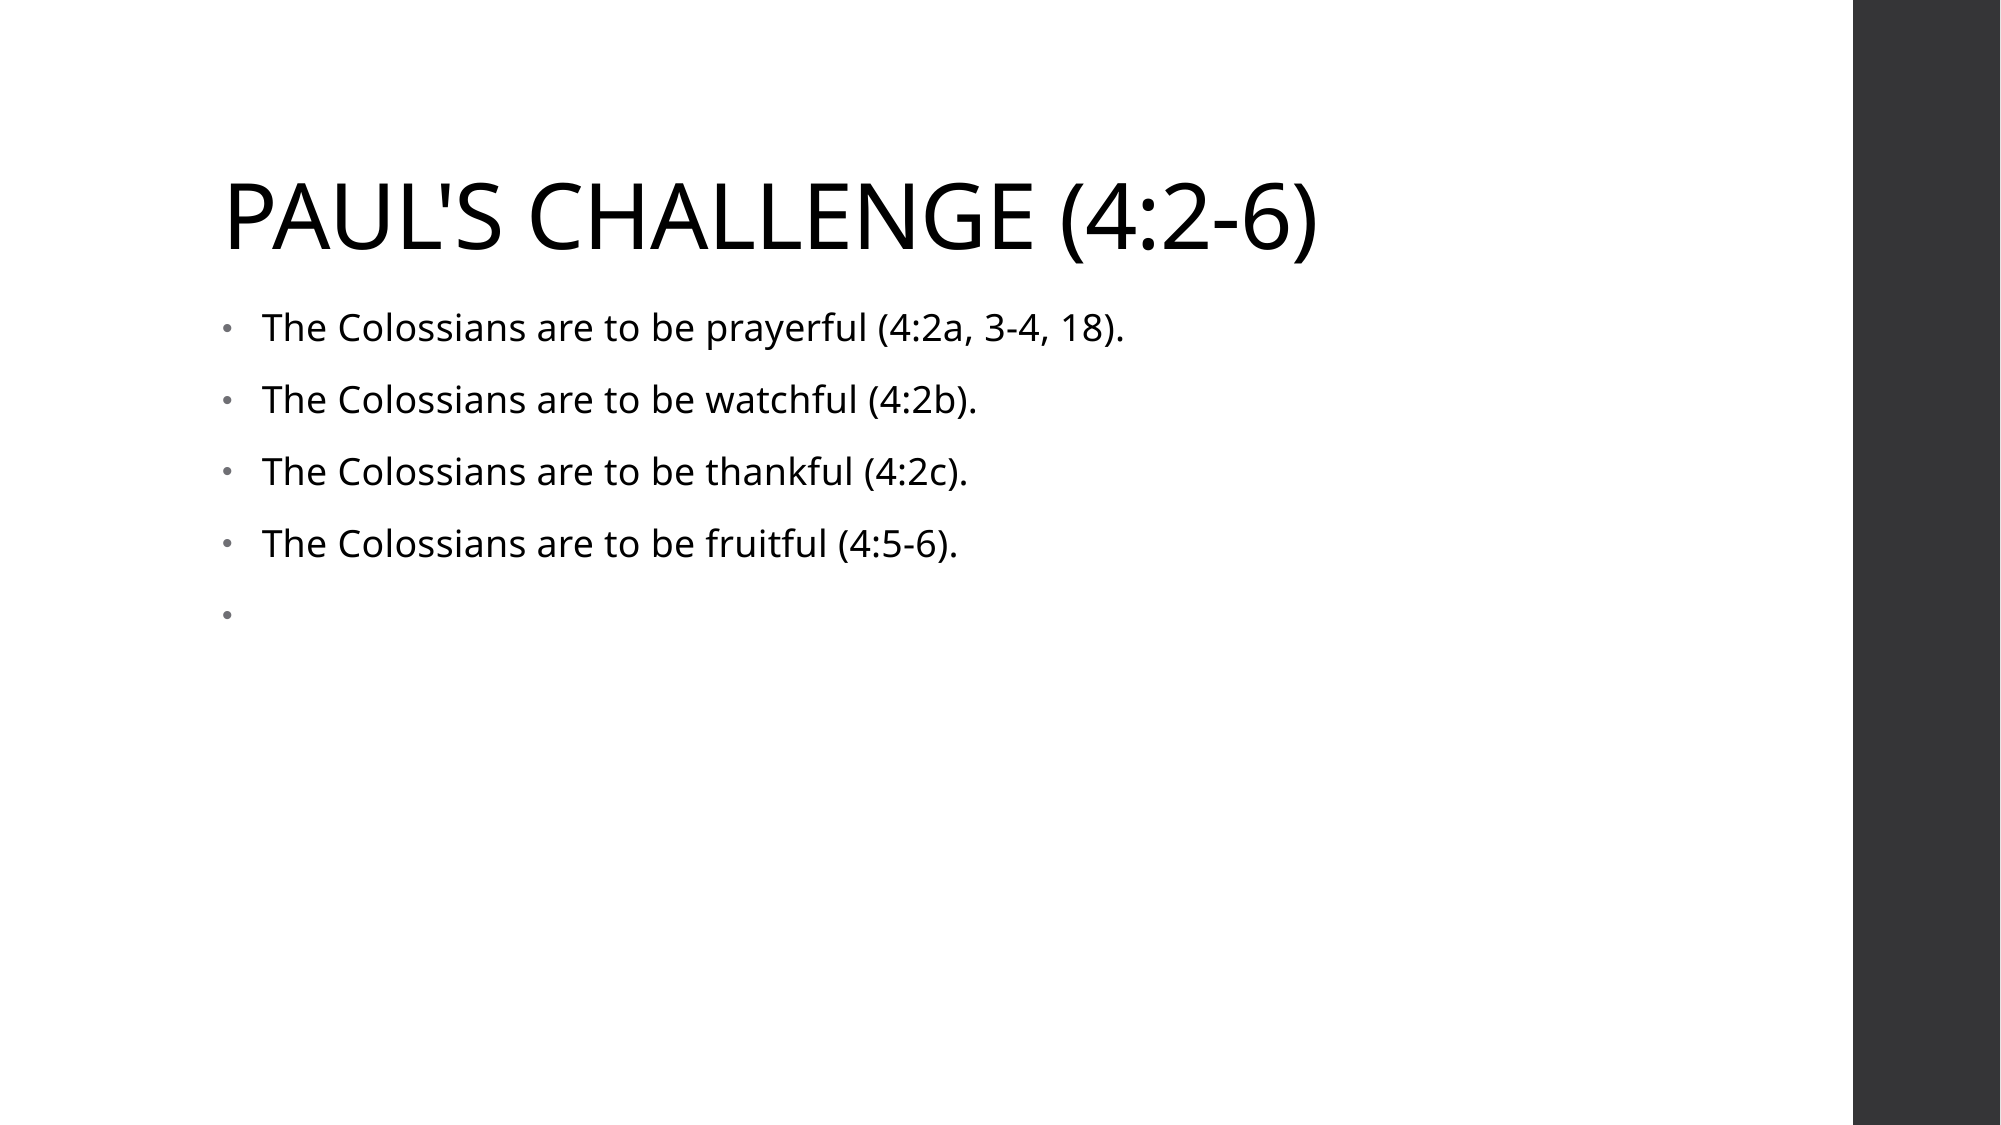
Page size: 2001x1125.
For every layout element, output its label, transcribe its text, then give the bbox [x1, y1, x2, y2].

list The Colossians are to be prayerful (4:2a, 3-4, 18). The Colossians are to be watchful (4:2b). The Colossians are to be thankful (4:2c). The Colossians are to be fruitful (4:5-6). [206, 299, 1617, 1014]
title PAUL'S CHALLENGE (4:2-6) [206, 60, 1797, 278]
